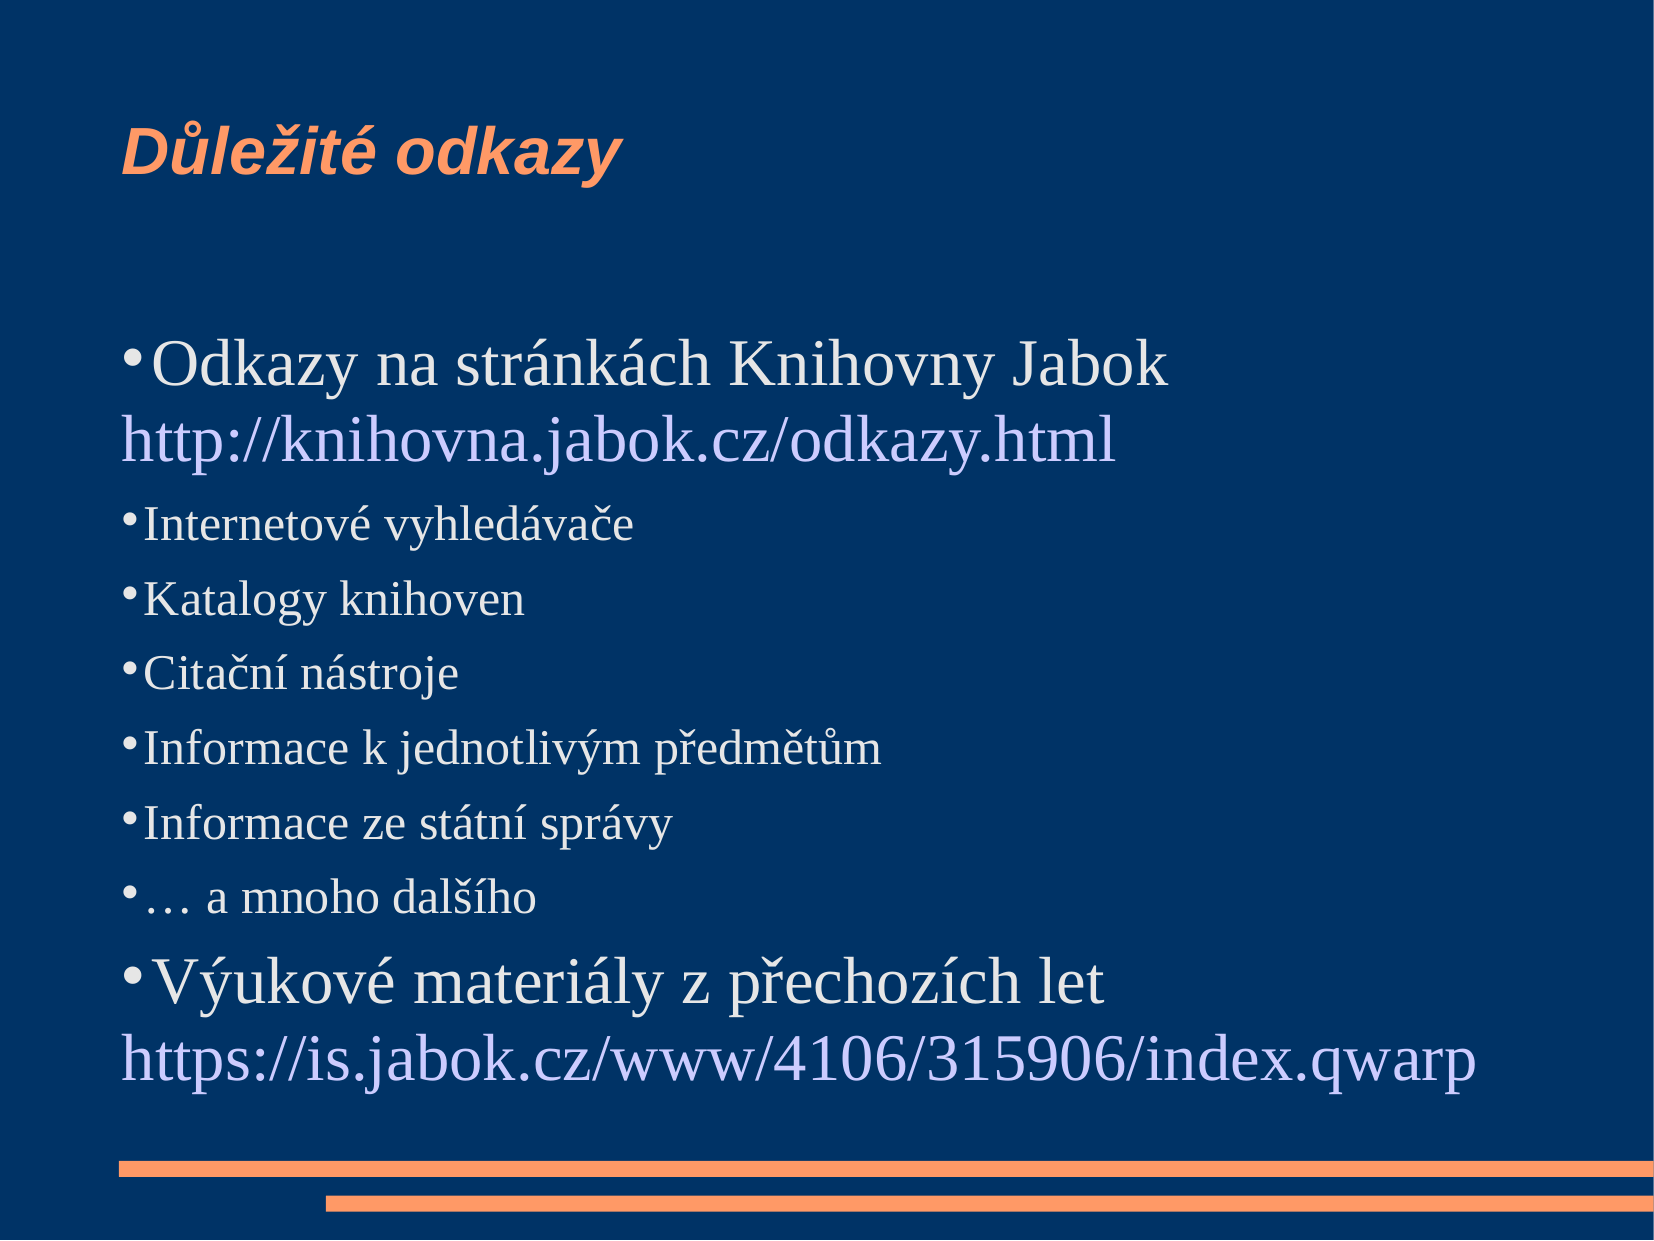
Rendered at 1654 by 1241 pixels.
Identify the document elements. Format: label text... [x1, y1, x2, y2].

list Odkazy na stránkách Knihovny Jabok http://knihovna.jabok.cz/odkazy.html Internetové vyhledávače Katalogy knihoven Citační nástroje Informace k jednotlivým předmětům Informace ze státní správy … a mnoho dalšího Výukové materiály z přechozích let https://is.jabok.cz/www/4106/315906/index.qwarp [121, 322, 1561, 1241]
title Důležité odkazy [121, 46, 1534, 254]
